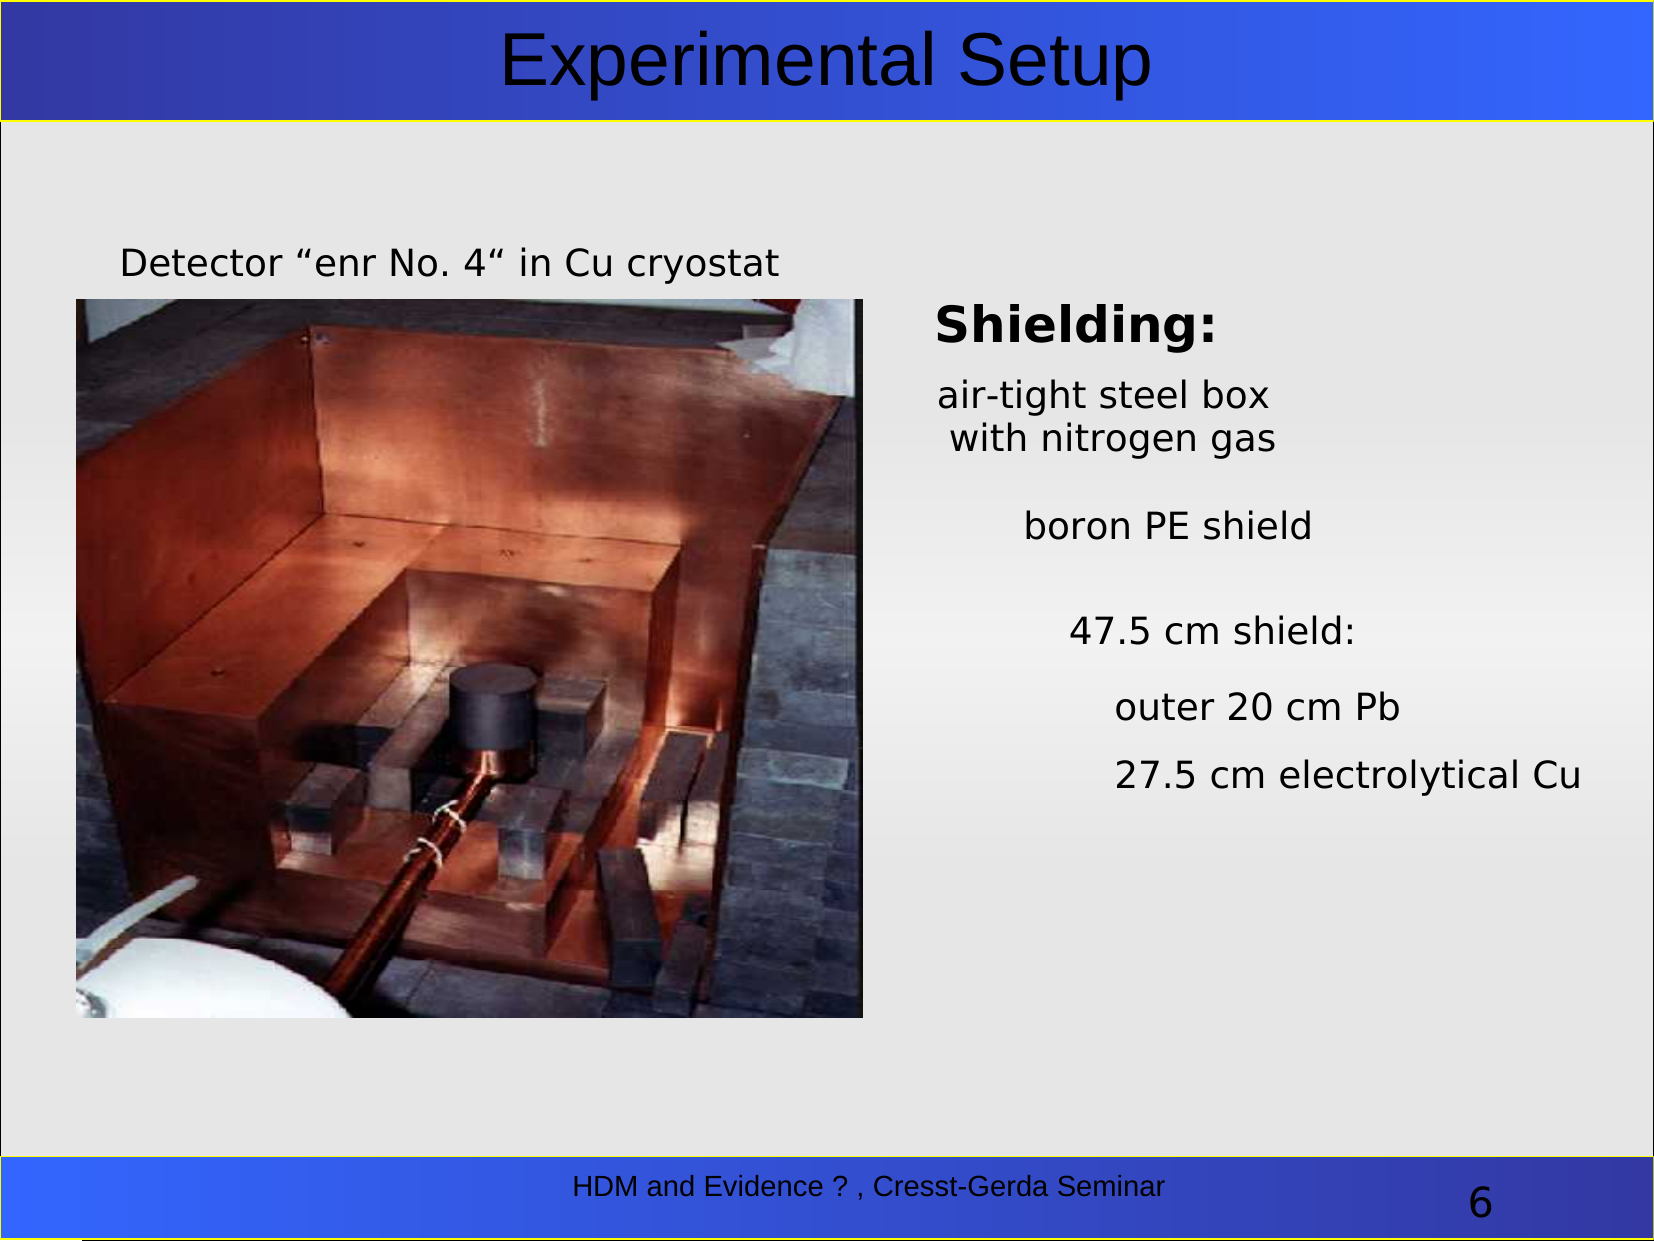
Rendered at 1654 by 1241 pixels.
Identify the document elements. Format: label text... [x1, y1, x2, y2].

text_box 47.5 cm shield: [1042, 602, 1576, 661]
text_box air-tight steel box with nitrogen gas [910, 366, 1479, 468]
title Experimental Setup [82, 0, 1571, 131]
text_box boron PE shield [996, 497, 1635, 557]
picture [76, 299, 863, 1018]
text_box outer 20 cm Pb [1087, 678, 1613, 737]
text_box Detector “enr No. 4“ in Cu cryostat [92, 234, 843, 294]
text_box Shielding: [919, 288, 1633, 362]
text_box 27.5 cm electrolytical Cu [1087, 746, 1613, 805]
